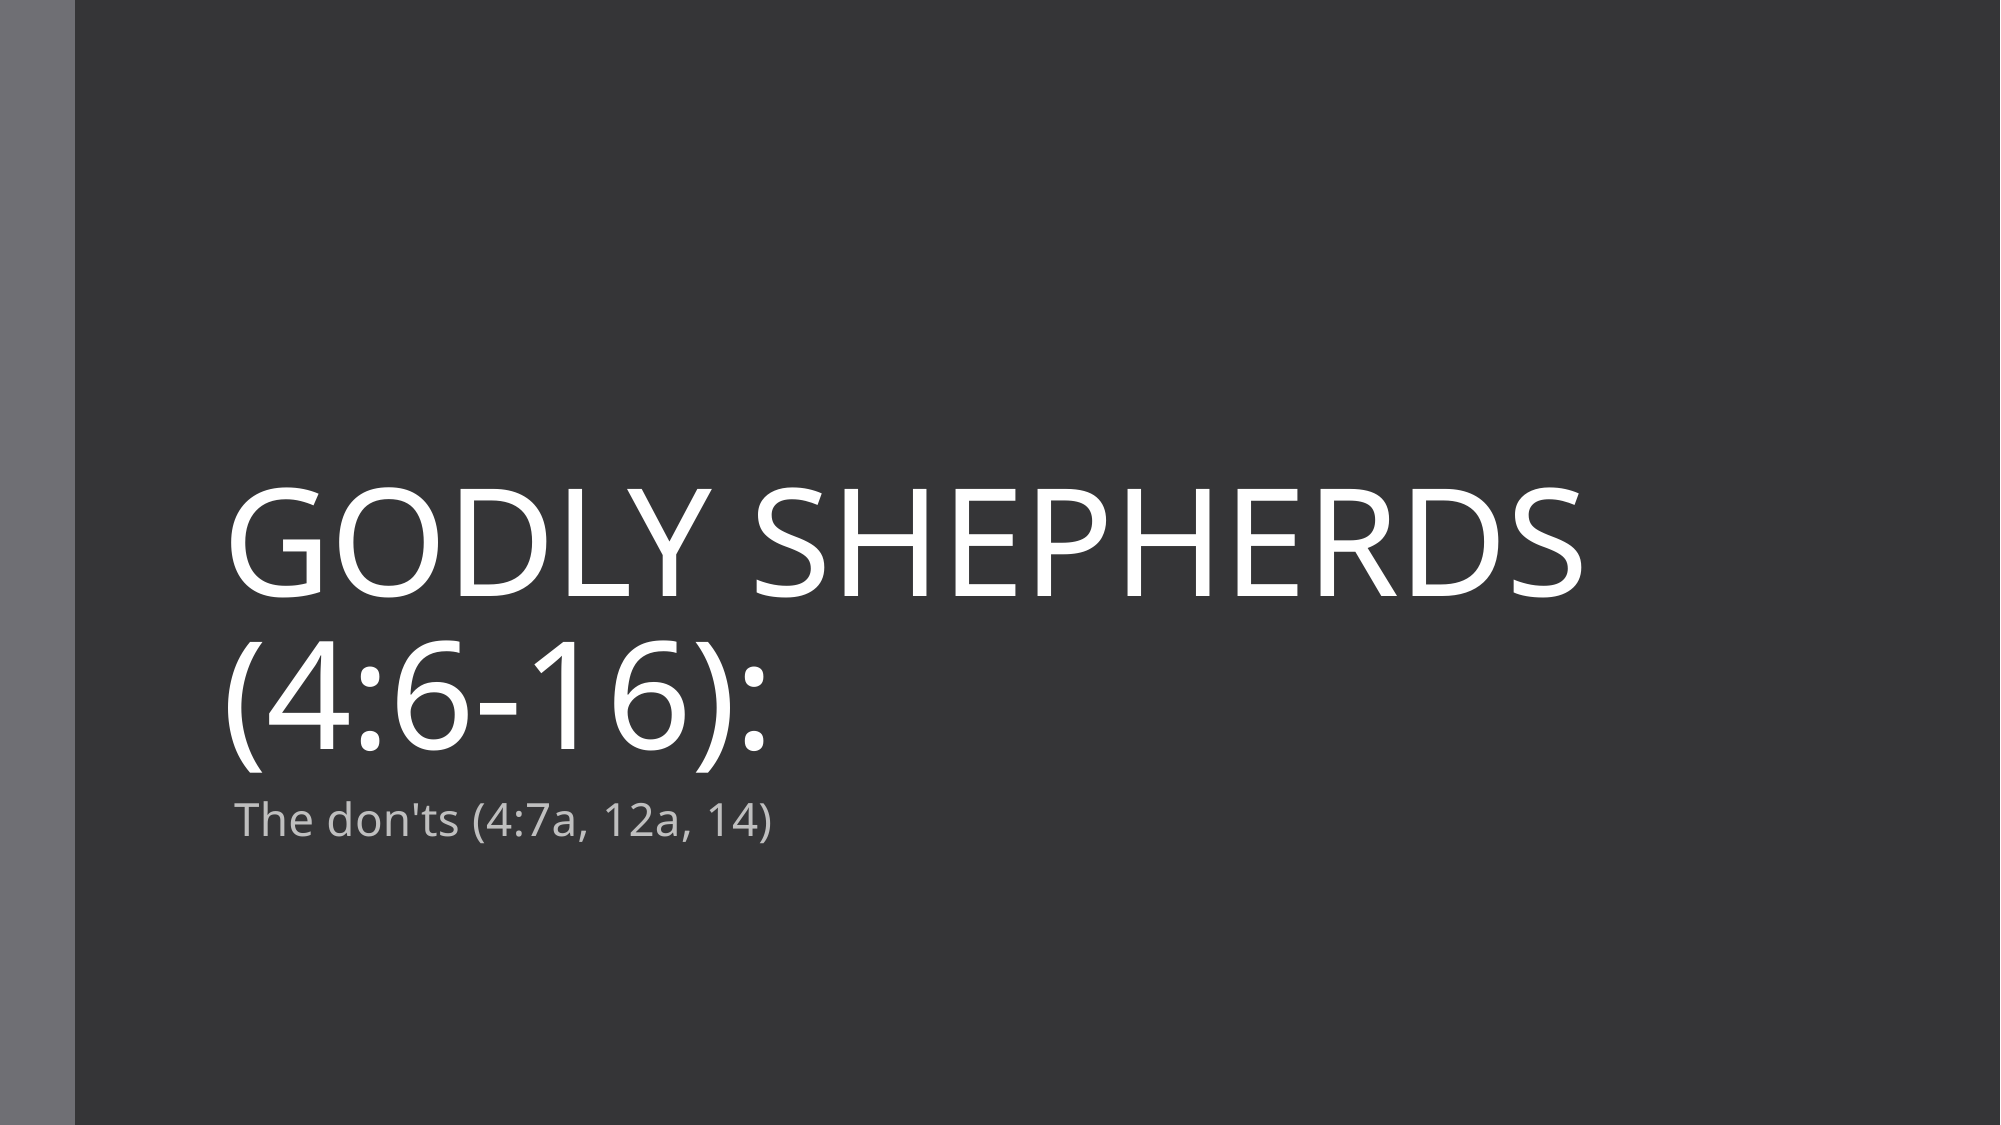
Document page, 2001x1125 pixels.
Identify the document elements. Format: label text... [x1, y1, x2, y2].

subtitle The don'ts (4:7a, 12a, 14) [206, 787, 1752, 1066]
title GODLY SHEPHERDS (4:6-16): [206, 124, 1752, 787]
